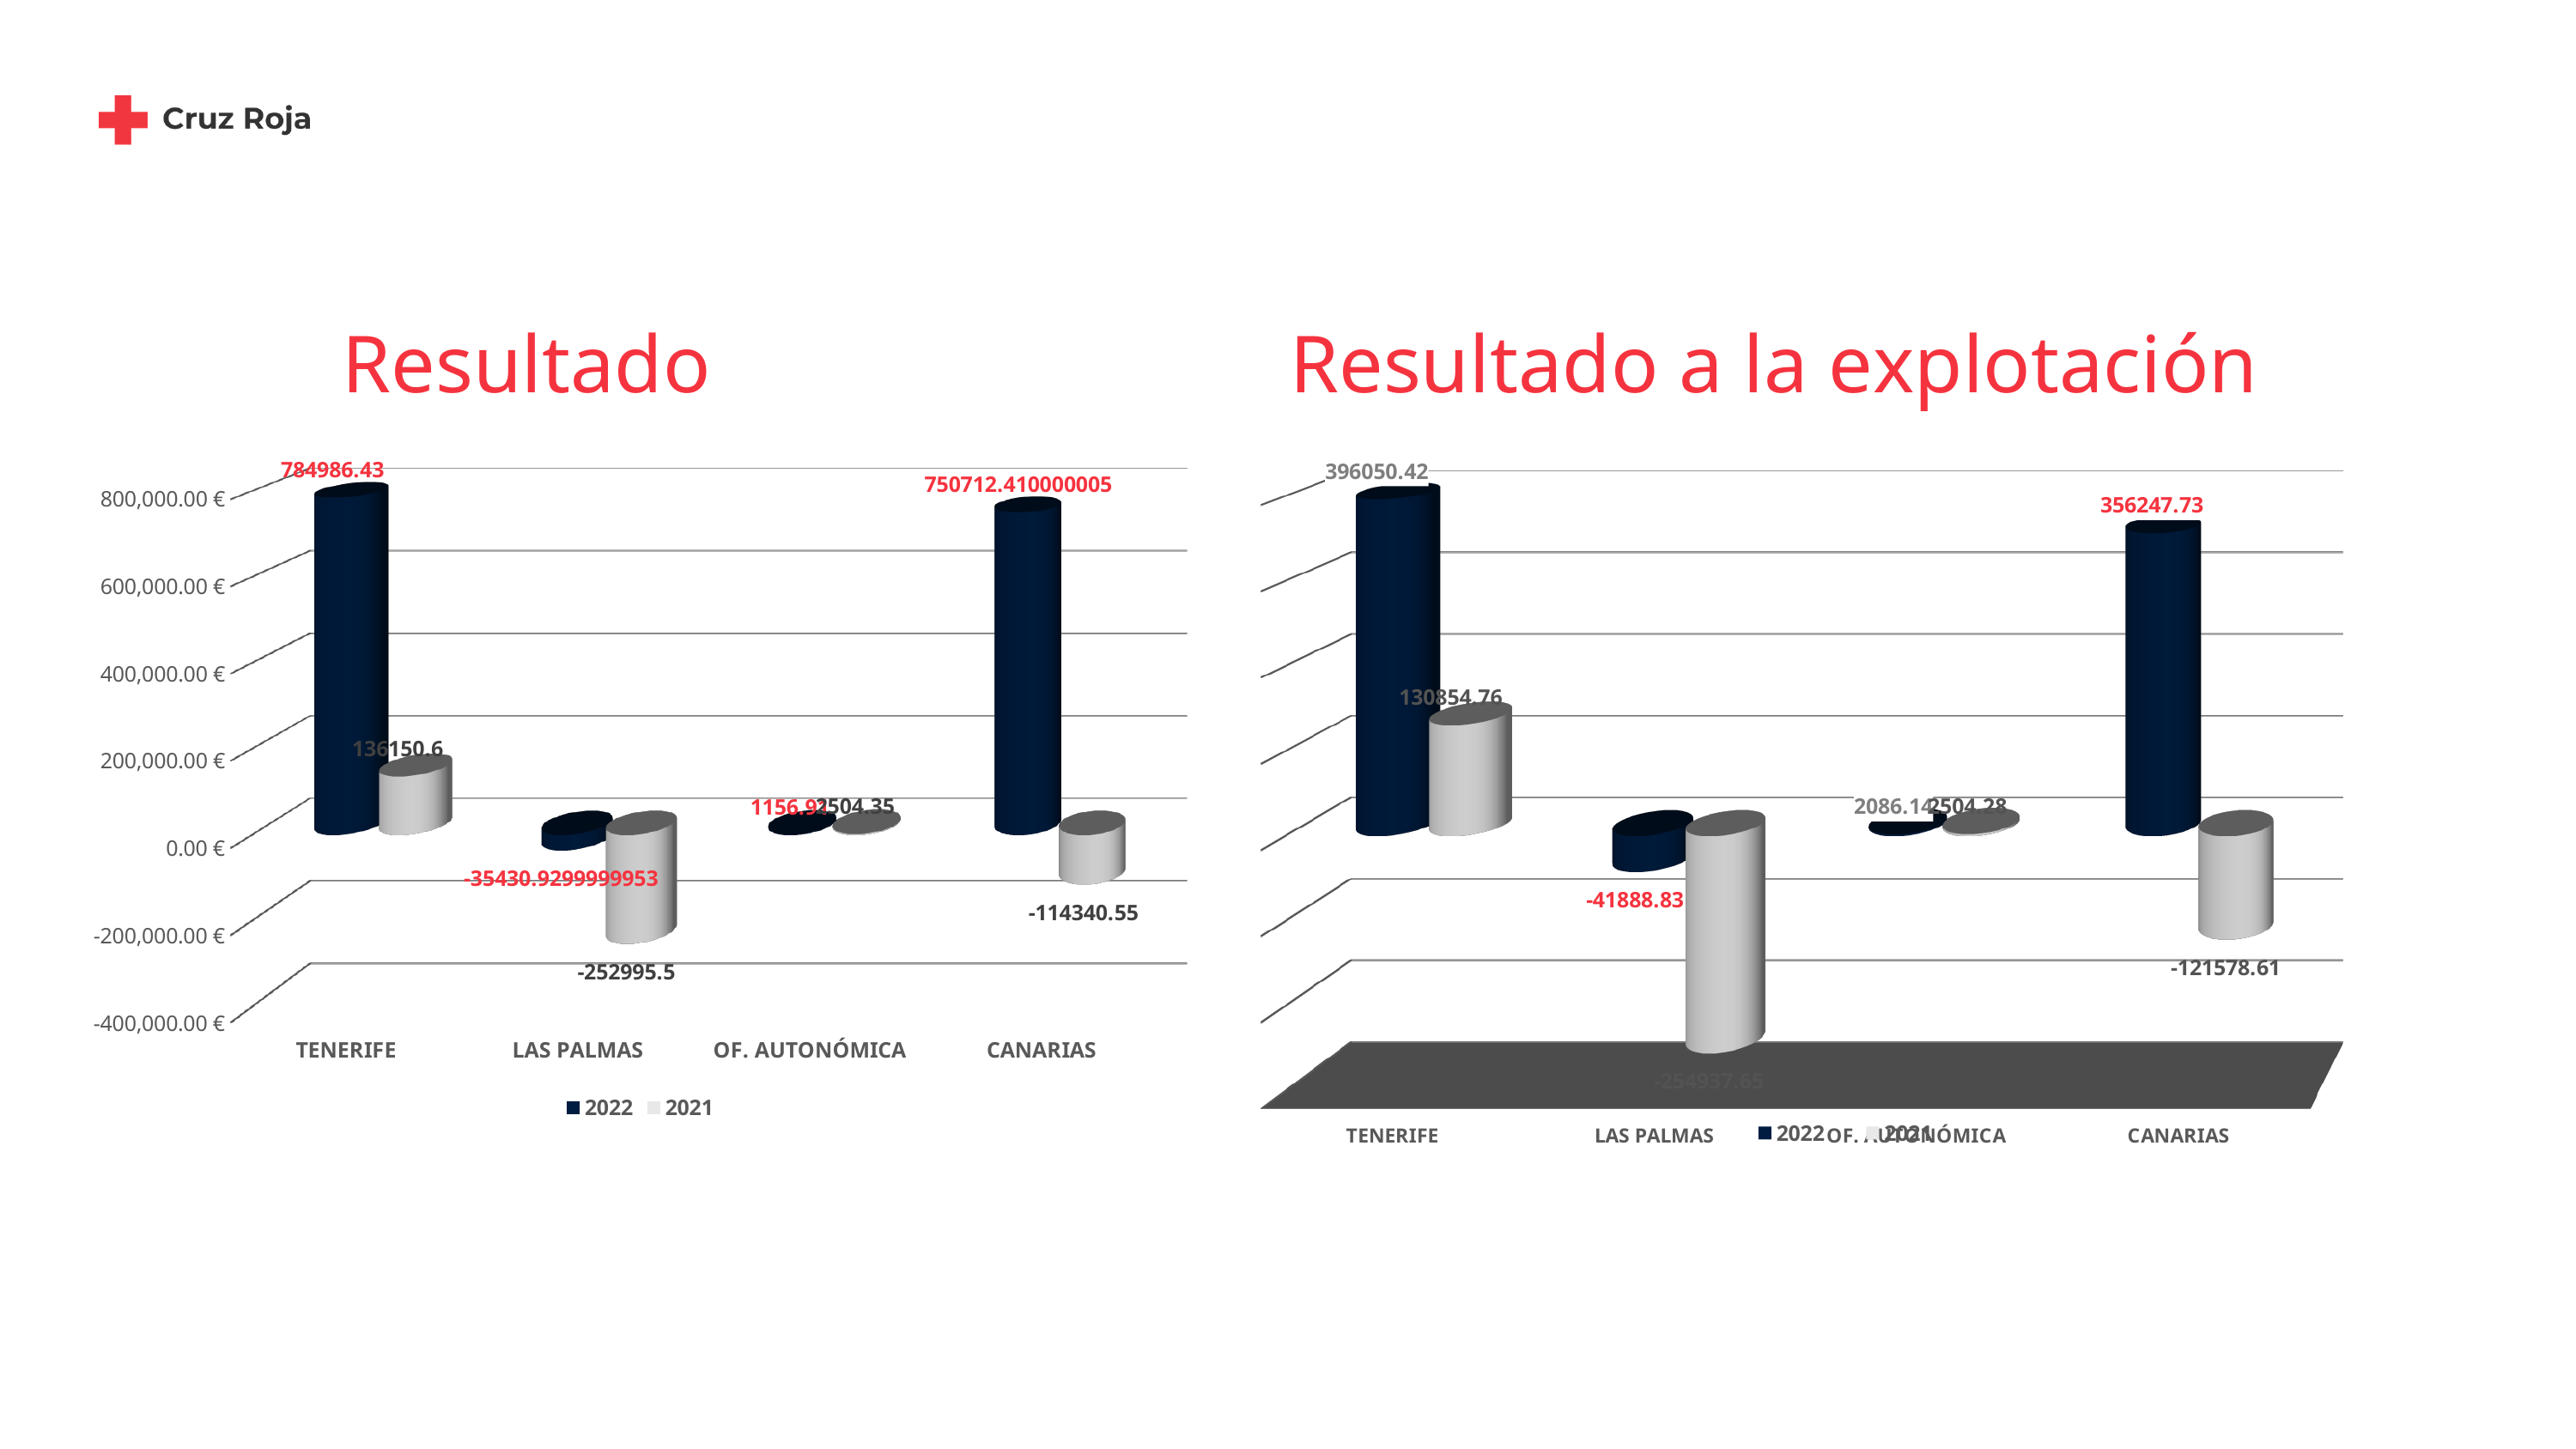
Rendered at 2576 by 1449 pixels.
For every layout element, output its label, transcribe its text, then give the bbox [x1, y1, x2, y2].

chart [66, 454, 1215, 1128]
text_box Resultado a la explotación [1277, 325, 2419, 416]
text_box Resultado [329, 325, 834, 416]
chart [1236, 456, 2458, 1163]
